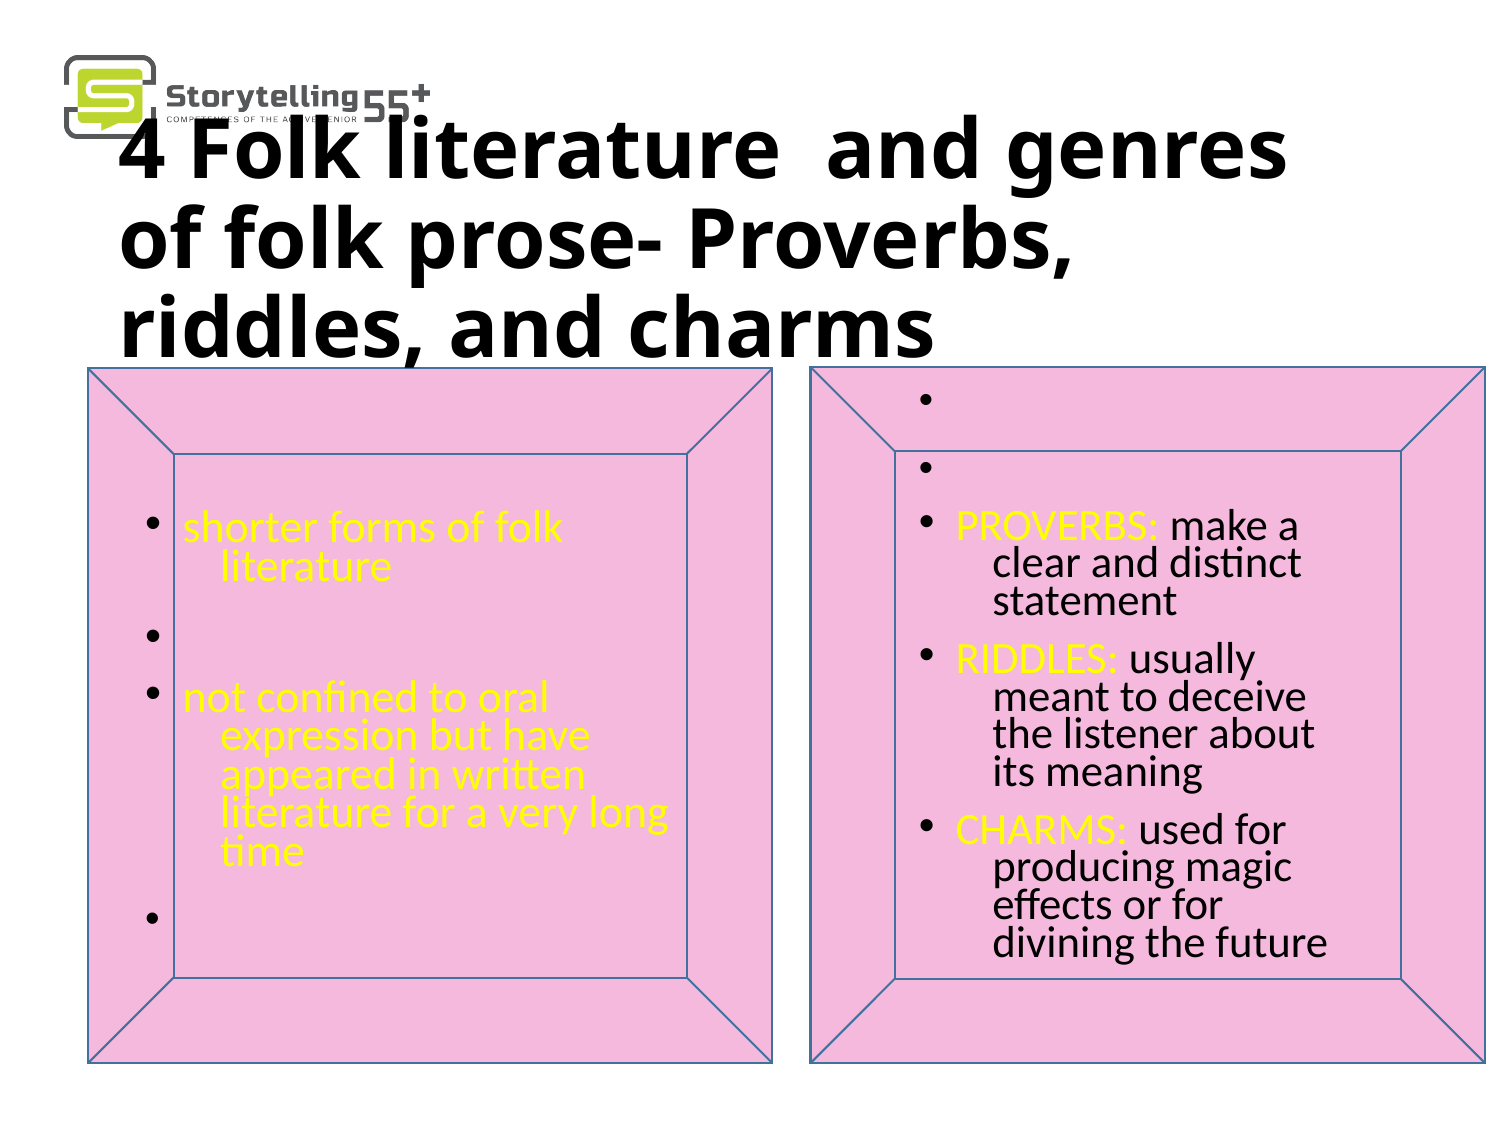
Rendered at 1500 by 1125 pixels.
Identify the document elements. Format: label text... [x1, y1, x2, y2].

text_box [88, 368, 773, 1064]
title 4 Folk literature and genres of folk prose- Proverbs, riddles, and charms [103, 59, 1397, 423]
text_box [810, 367, 1486, 1064]
list shorter forms of folk literature not confined to oral expression but have appeared in written literature for a very long time [130, 433, 731, 1079]
picture [64, 55, 430, 139]
list PROVERBS: make a clear and distinct statement RIDDLES: usually meant to deceive the listener about its meaning CHARMS: used for producing magic effects or for divining the future [903, 367, 1373, 975]
